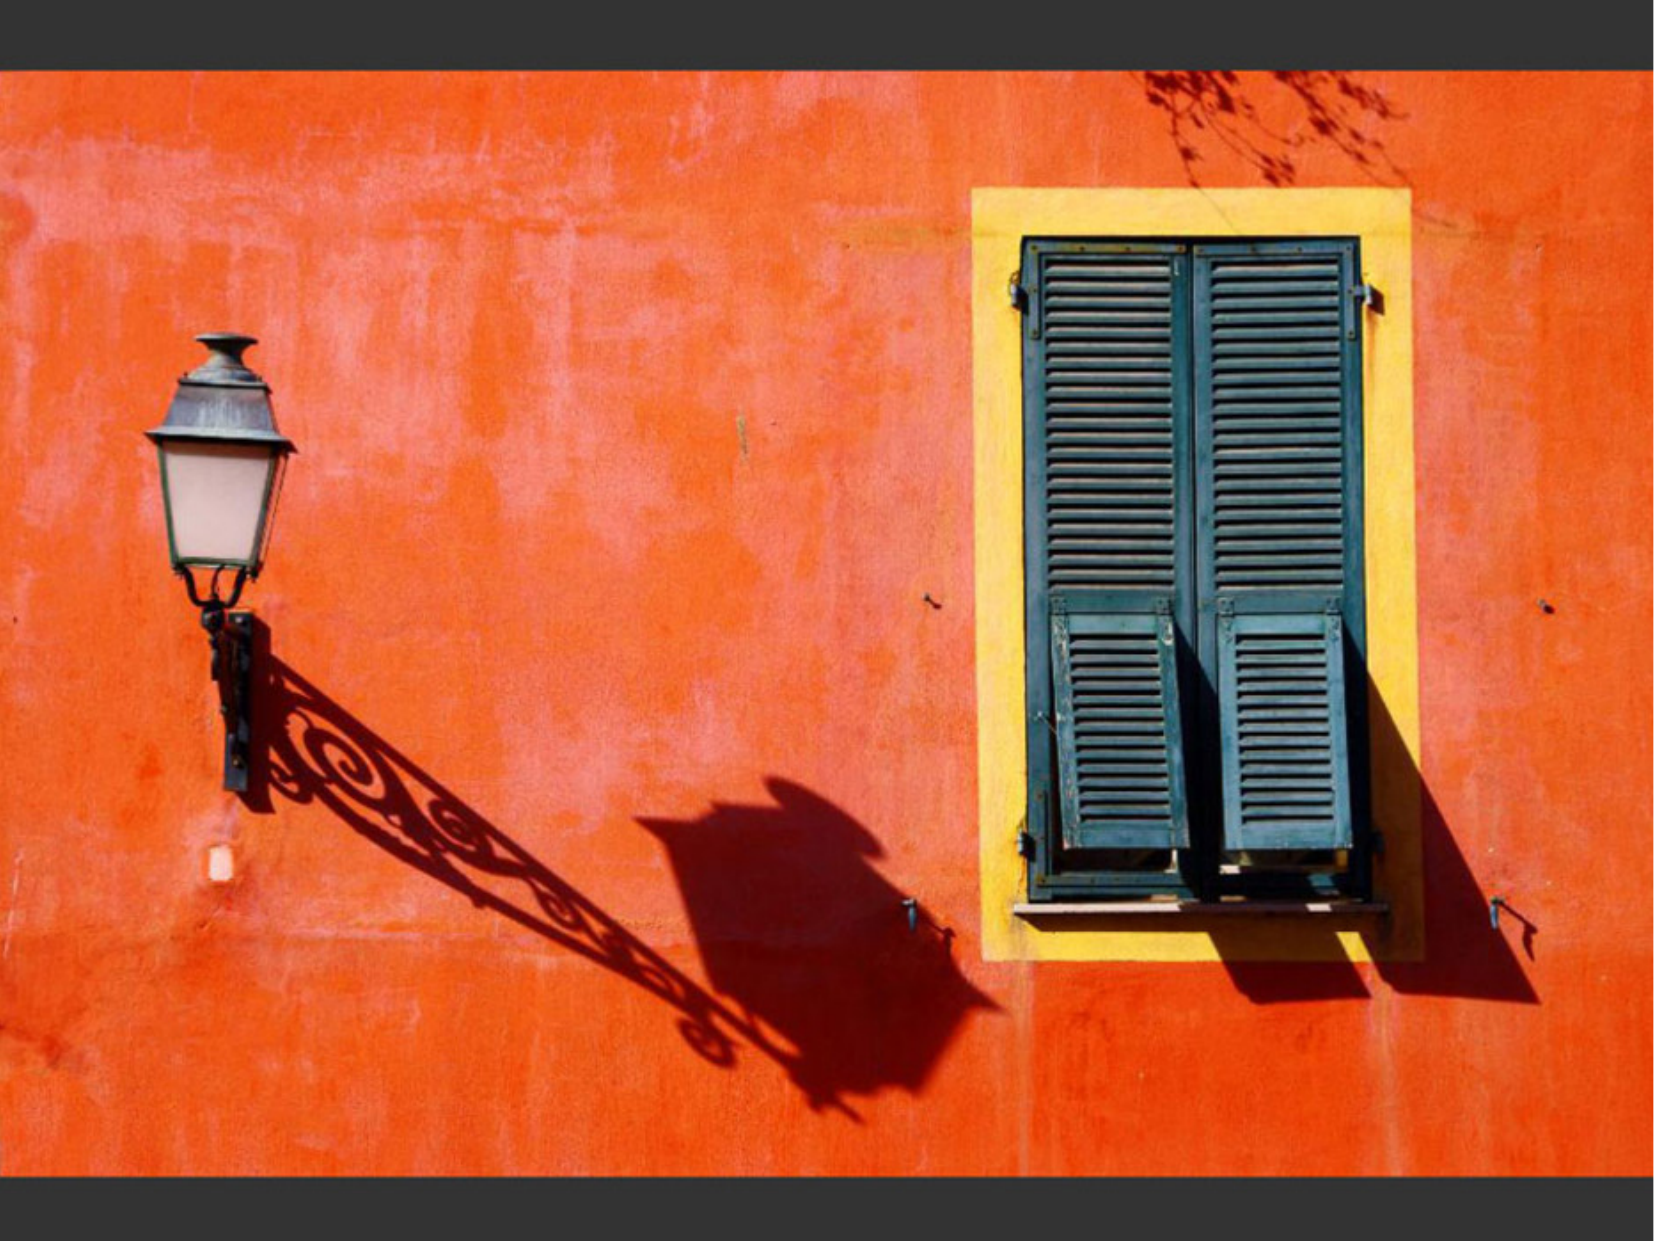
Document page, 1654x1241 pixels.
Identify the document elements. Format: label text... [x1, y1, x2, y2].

picture [0, 0, 1654, 1241]
text_box Réalisé par Joséphine, Cloé & Alice [212, 82, 1607, 1216]
